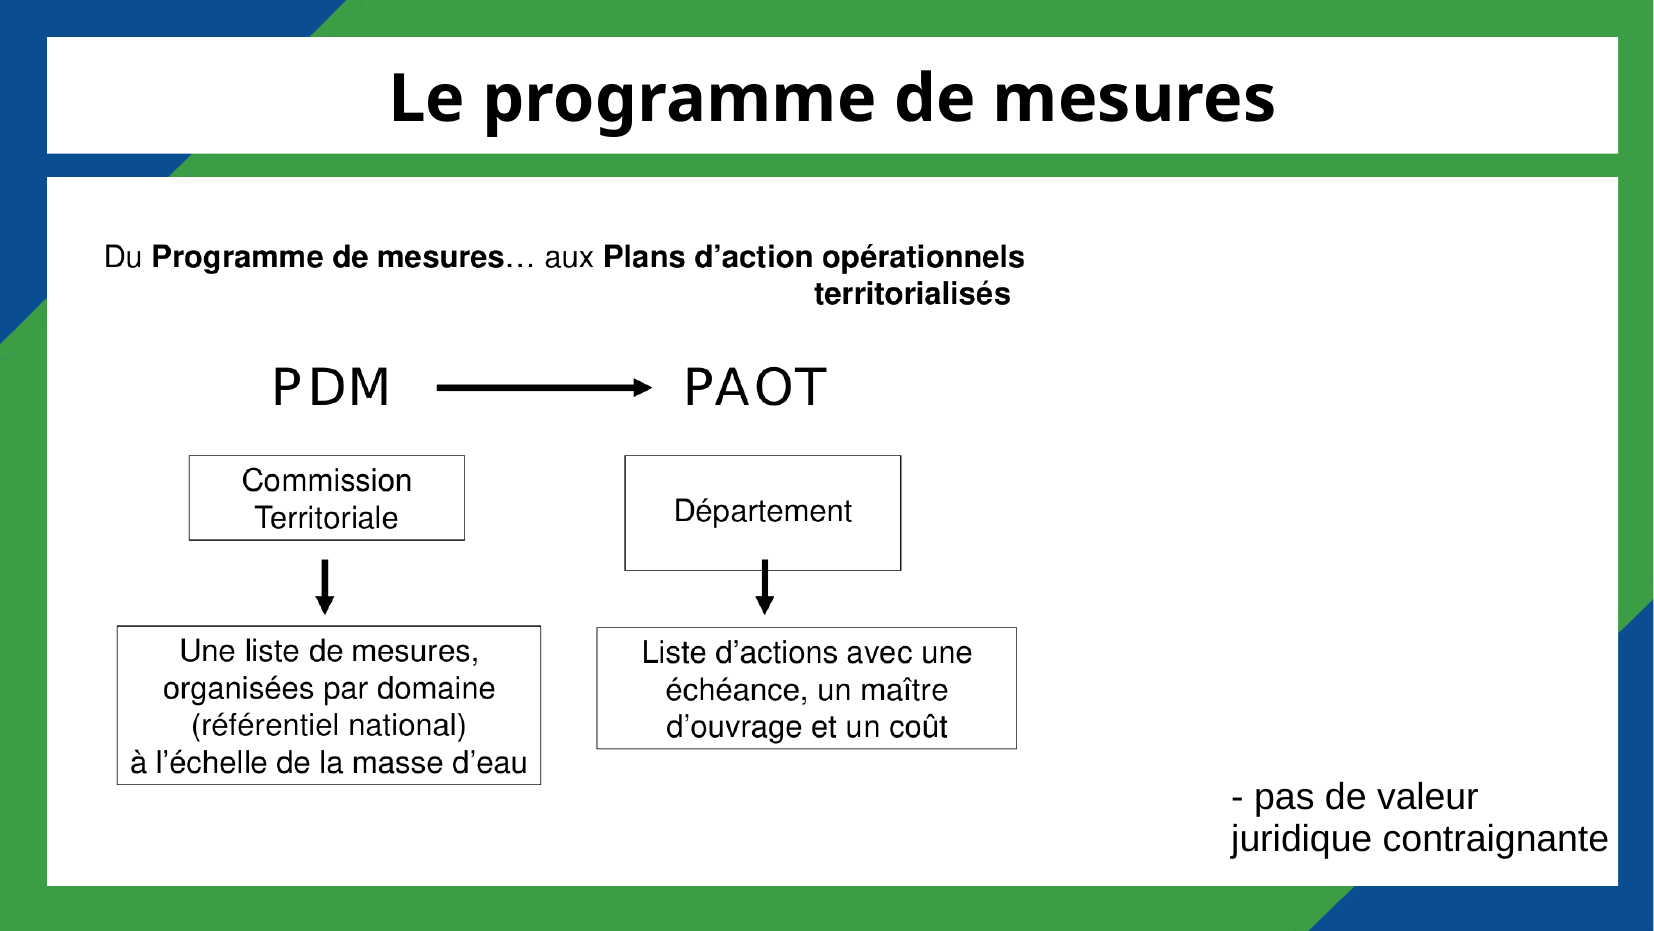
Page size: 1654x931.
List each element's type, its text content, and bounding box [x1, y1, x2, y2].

title Le programme de mesures [47, 37, 1619, 154]
picture [0, 0, 1654, 931]
title . [47, 177, 1619, 886]
text_box - pas de valeur juridique contraignante [1216, 767, 1642, 910]
